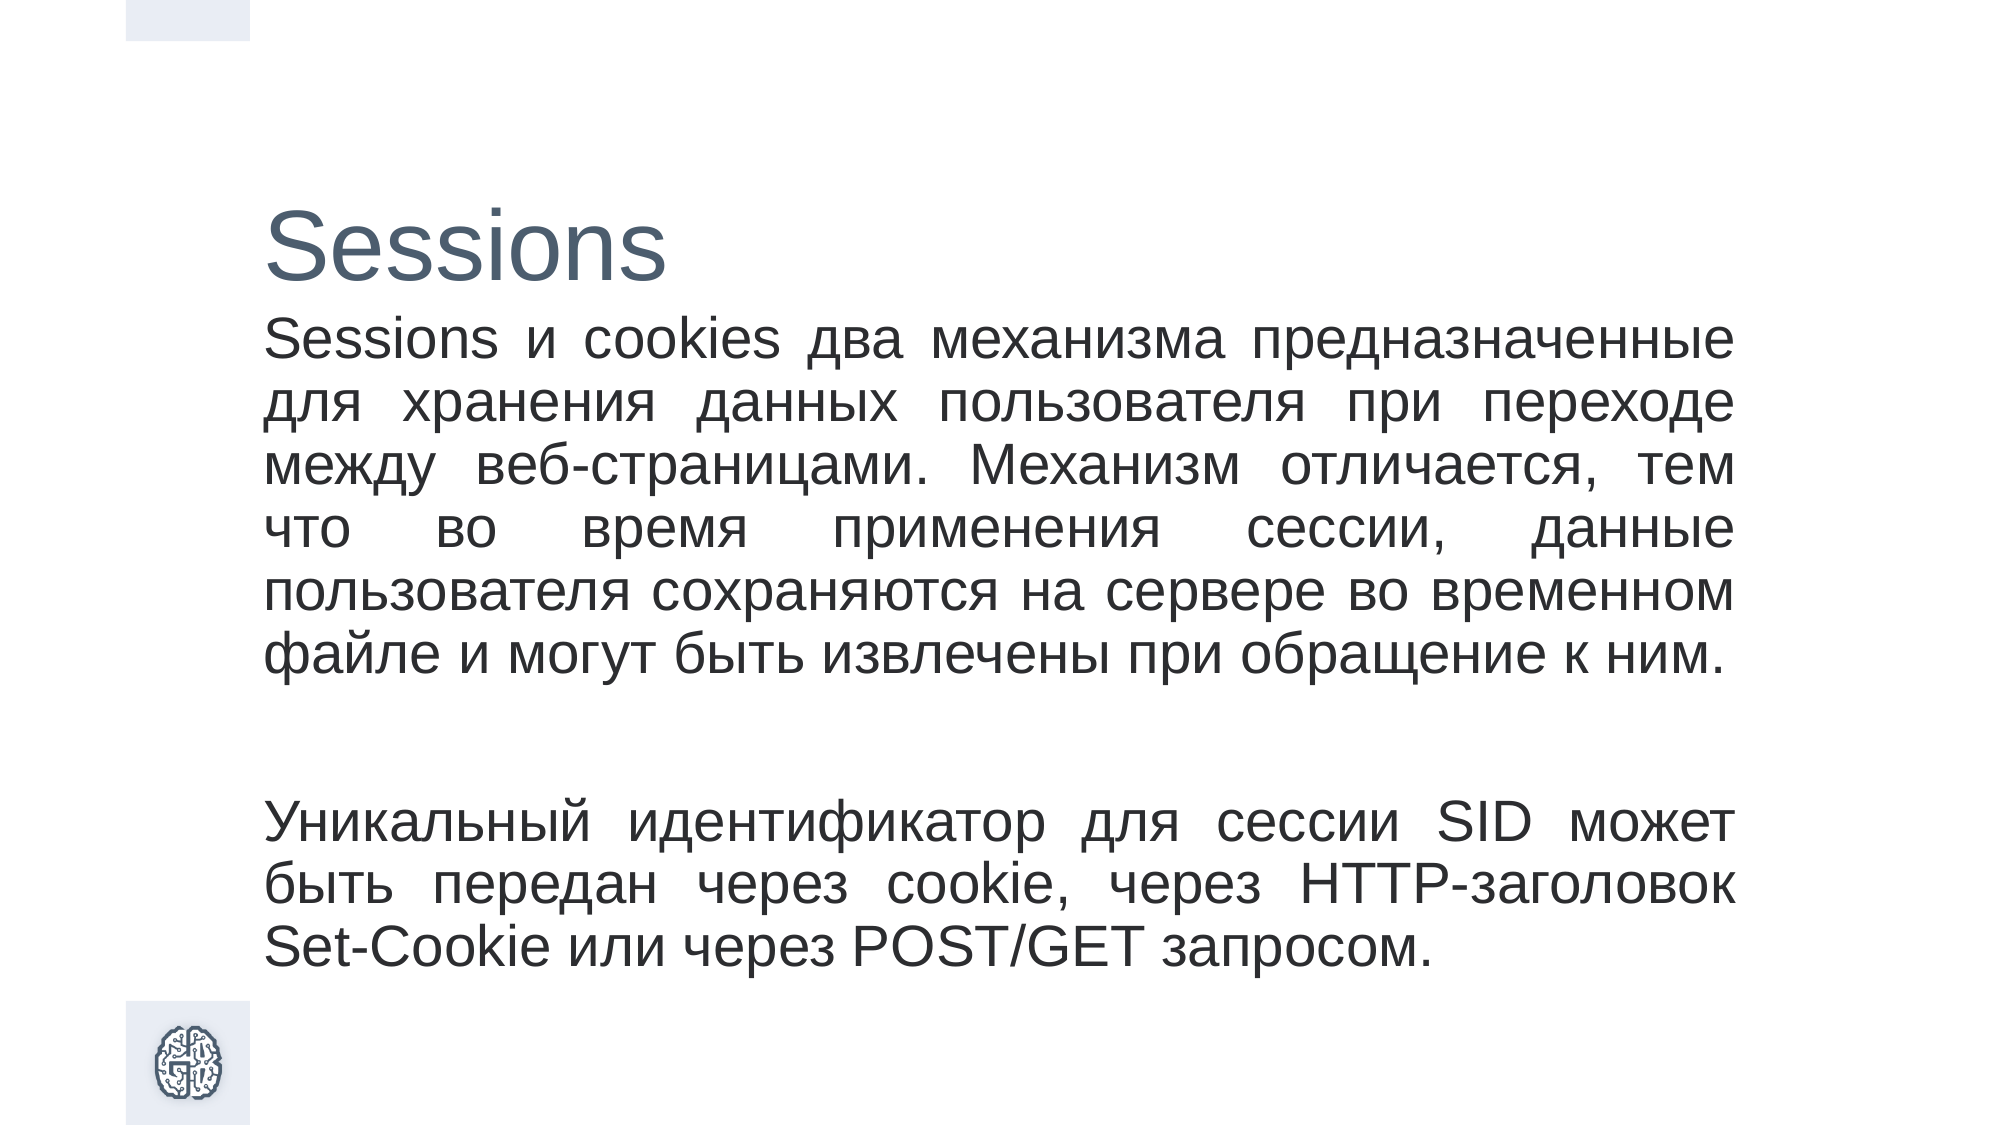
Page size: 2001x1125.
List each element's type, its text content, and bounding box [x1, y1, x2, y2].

picture [144, 1016, 232, 1110]
title Sessions [248, 124, 1752, 372]
list Sessions и cookies два механизма предназначенные для хранения данных пользователя при переходе между веб-страницами. Механизм отличается, тем что во время применения сессии, данные пользователя сохраняются на сервере во временном файле и могут быть извлечены при обращение к ним. Уникальный идентификатор для сессии SID может быть передан через cookie, через НTTP-заголовок Set-Cookie или через POST/GET запросом. [248, 431, 1752, 941]
